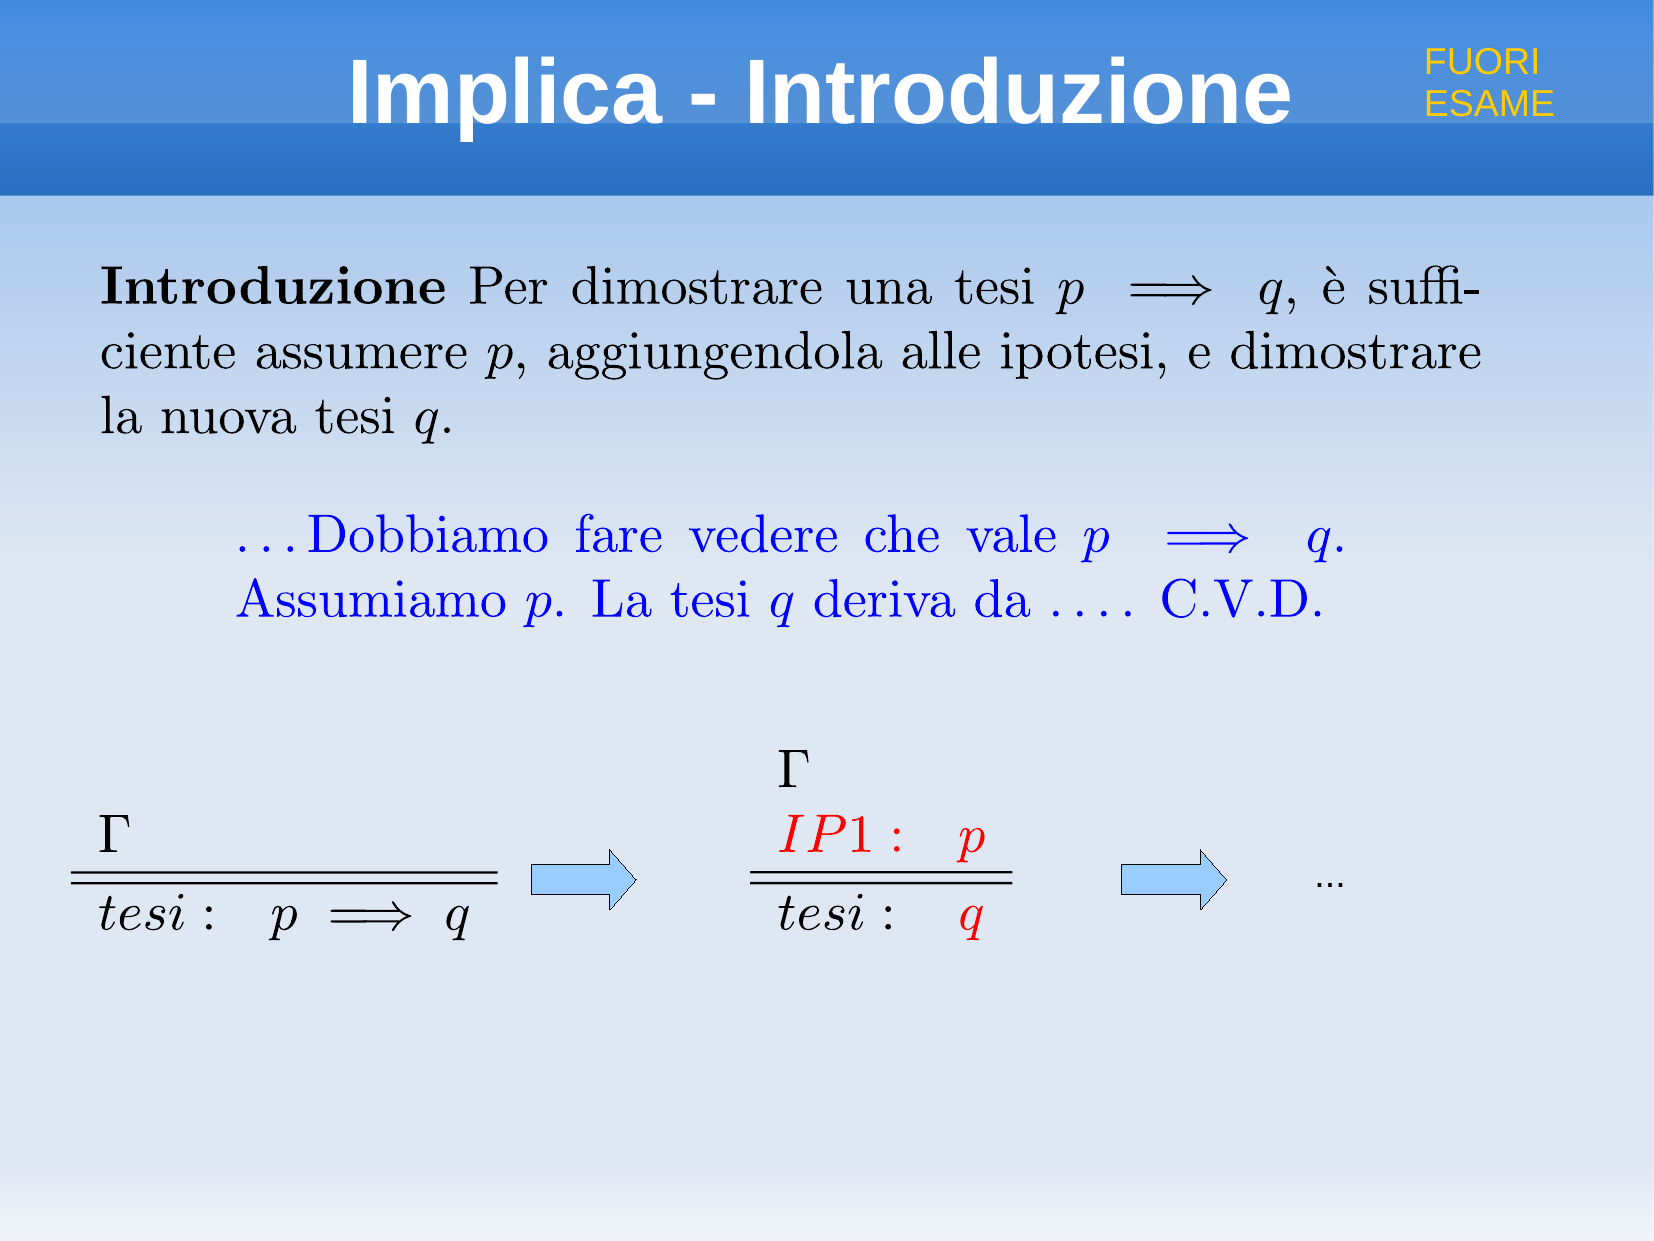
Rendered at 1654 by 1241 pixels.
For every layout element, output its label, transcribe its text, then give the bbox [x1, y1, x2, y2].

text_box FUORI ESAME [1409, 32, 1571, 132]
picture [0, 0, 1654, 1241]
title Implica - Introduzione [76, 0, 1565, 196]
text_box [99, 265, 1482, 628]
text_box [70, 814, 498, 941]
text_box [1121, 849, 1227, 910]
text_box ... [1299, 846, 1361, 904]
text_box [531, 849, 637, 910]
text_box [750, 750, 1013, 941]
